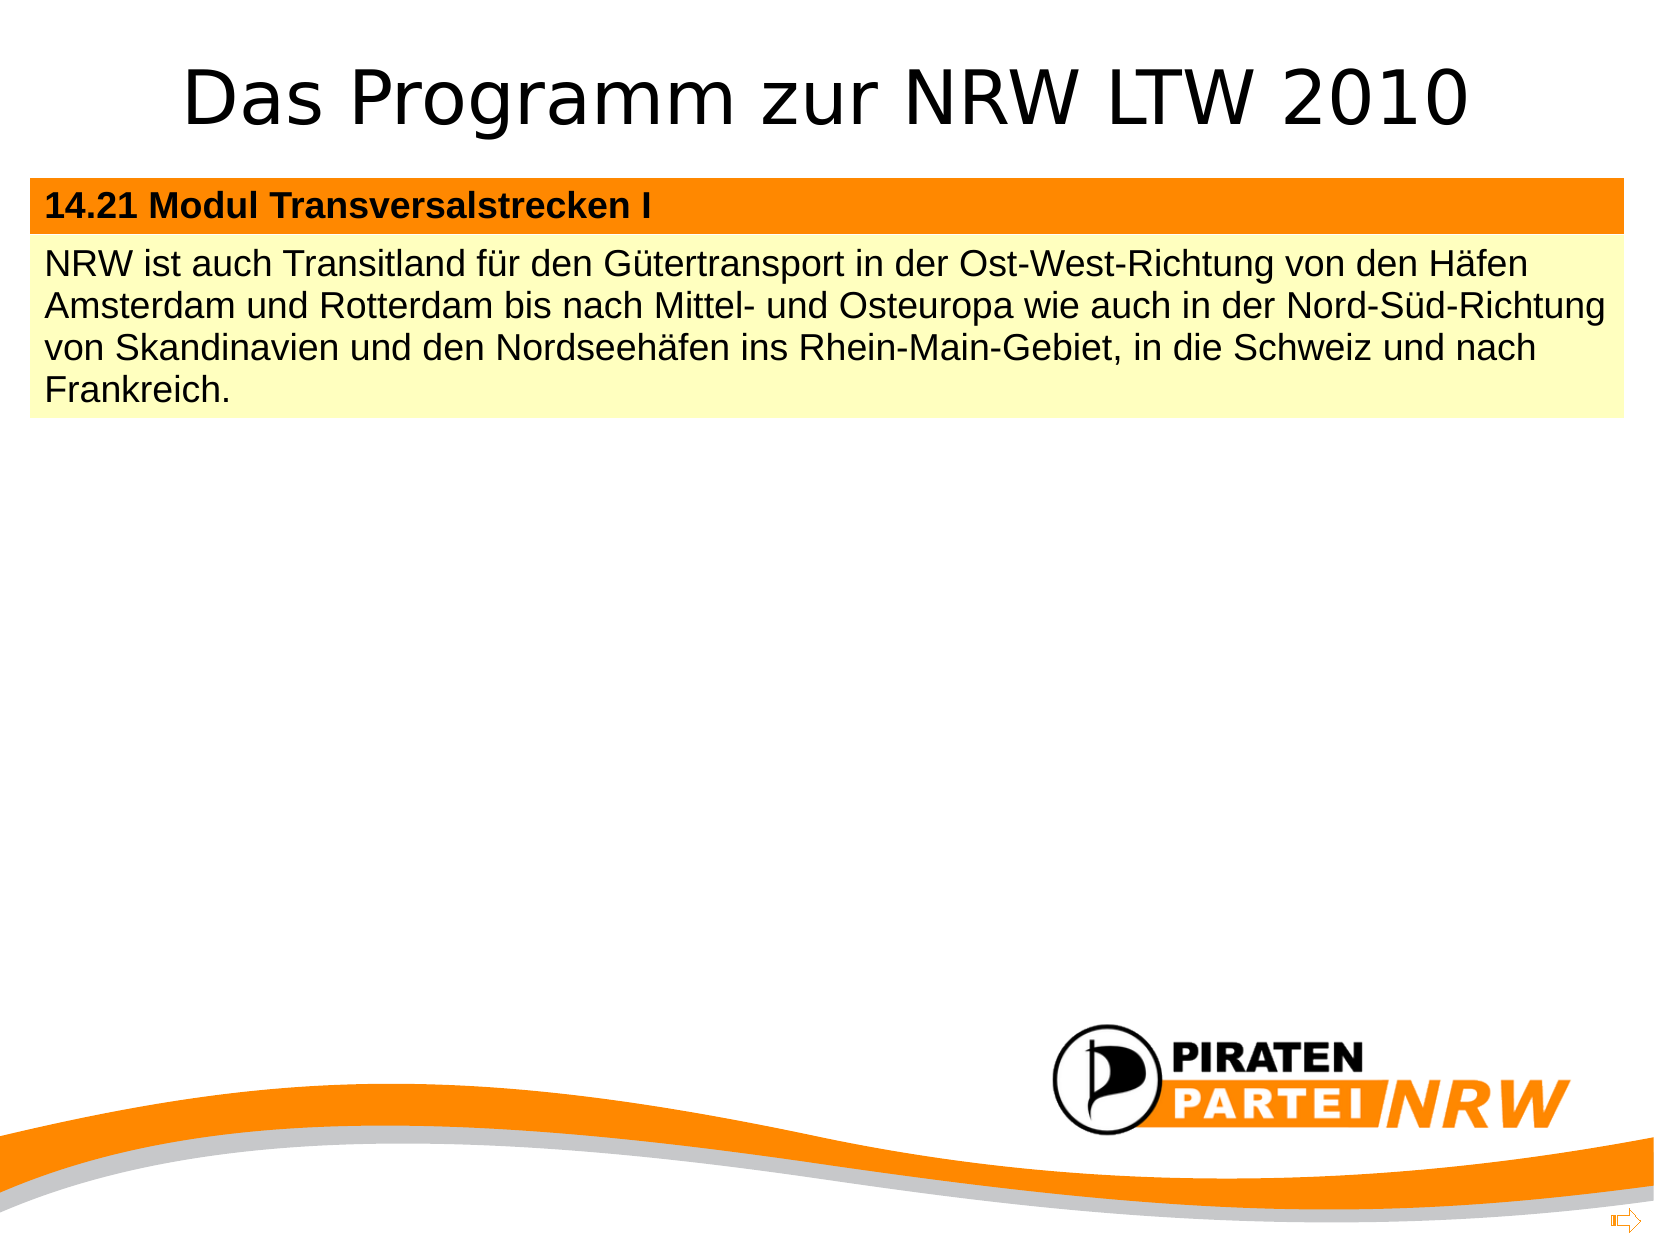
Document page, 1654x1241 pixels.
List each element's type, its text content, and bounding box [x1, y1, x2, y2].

picture [1045, 1021, 1579, 1140]
title Das Programm zur NRW LTW 2010 [82, 54, 1571, 143]
table_header 14.21 Modul Transversalstrecken I [30, 178, 1624, 234]
table_cell NRW ist auch Transitland für den Gütertransport in der Ost-West-Richtung von den Häfen Amsterdam und Rotterdam bis nach Mittel- und Osteuropa wie auch in der Nord-Süd-Richtung von Skandinavien und den Nordseehäfen ins Rhein-Main-Gebiet, in die Schweiz und nach Frankreich. [30, 235, 1624, 418]
